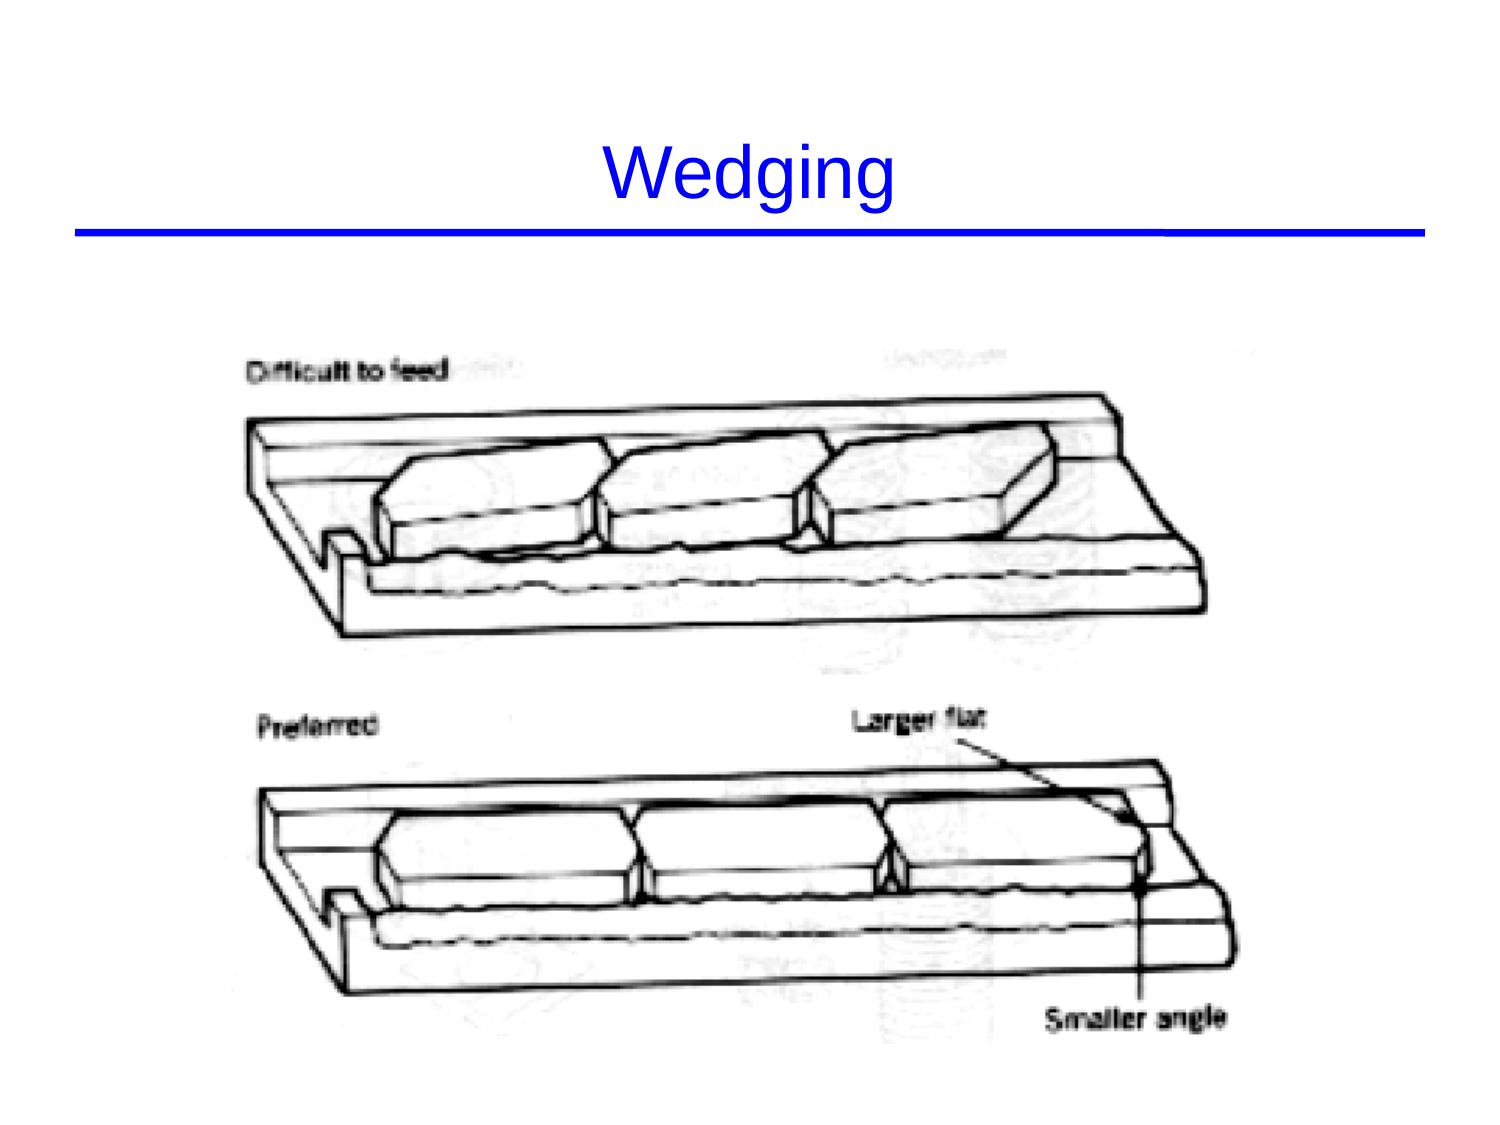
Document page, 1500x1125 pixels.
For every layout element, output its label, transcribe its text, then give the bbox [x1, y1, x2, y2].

title Wedging [112, 99, 1388, 238]
picture [225, 349, 1255, 1044]
